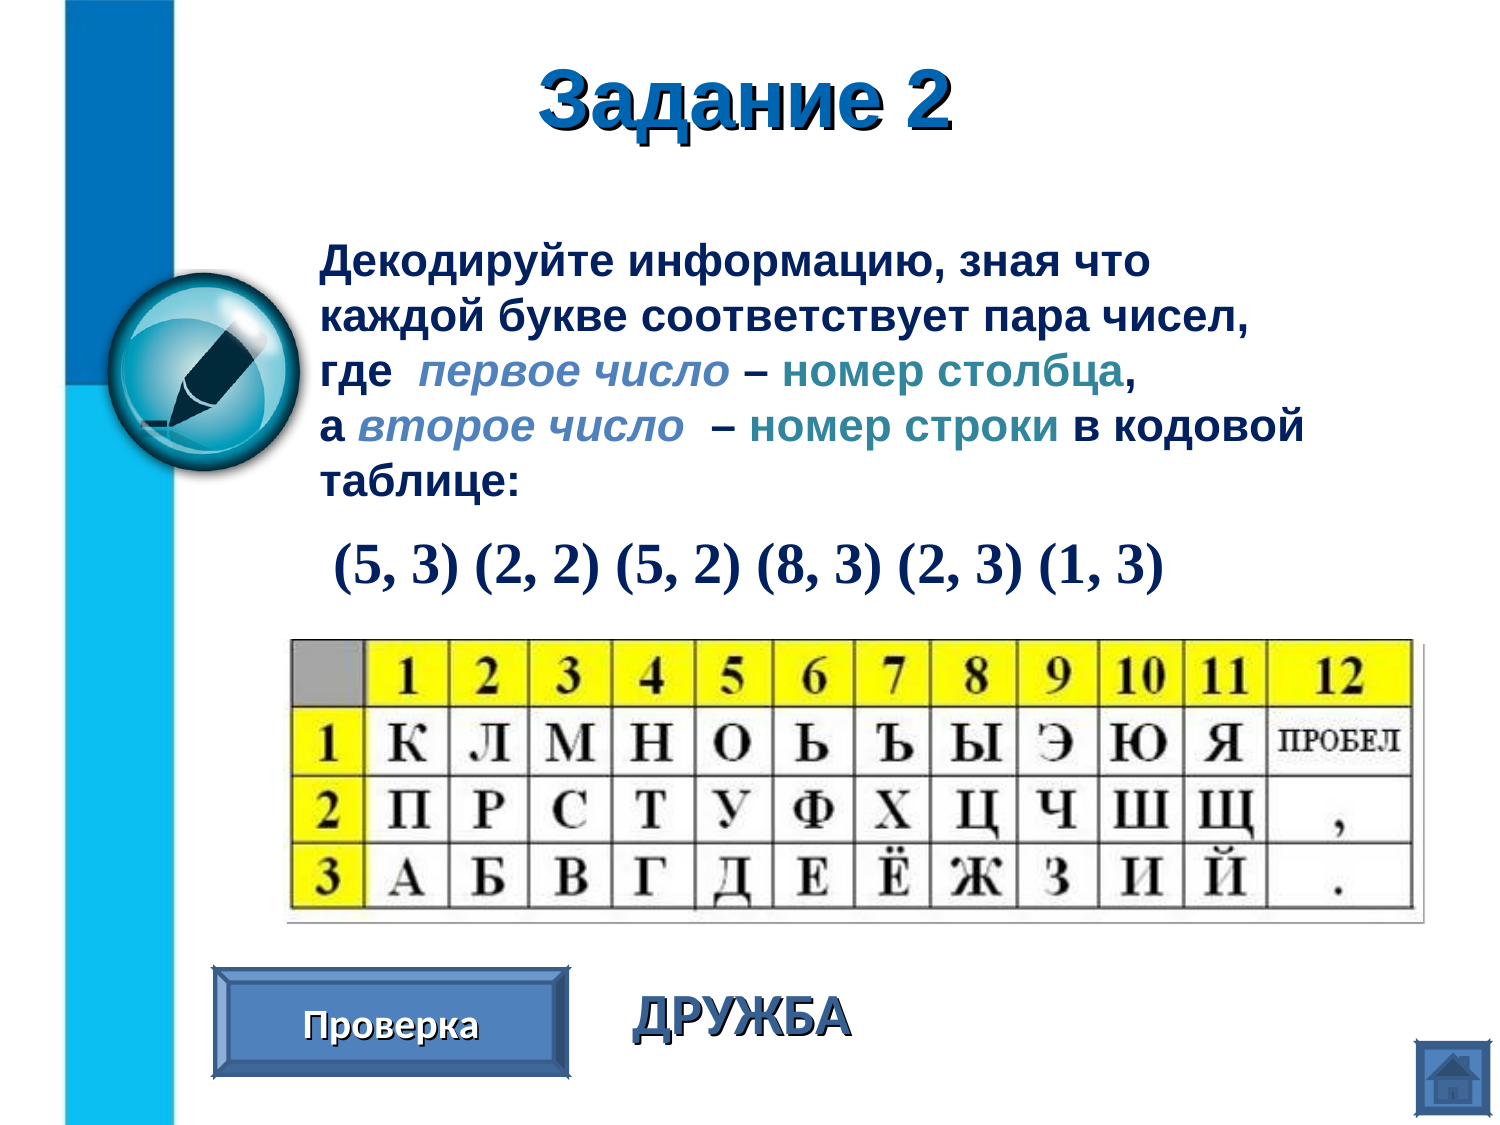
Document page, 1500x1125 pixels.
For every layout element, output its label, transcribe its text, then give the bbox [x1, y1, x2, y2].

picture [120, 287, 287, 454]
title Задание 2 [70, 0, 1421, 188]
picture [0, 0, 1500, 1125]
table_cell [1417, 1042, 1423, 1114]
table_cell [216, 969, 566, 983]
text_box Проверка [229, 983, 553, 1061]
text_box ДРУЖБА [617, 968, 1087, 1054]
text_box [1419, 1042, 1489, 1114]
text_box Декодируйте информацию, зная что каждой букве соответствует пара чисел, где первое число – номер столбца, а второе число – номер строки в кодовой таблице: (5, 3) (2, 2) (5, 2) (8, 3) (2, 3) (1, 3) [304, 222, 1430, 603]
table_cell [215, 969, 229, 1075]
